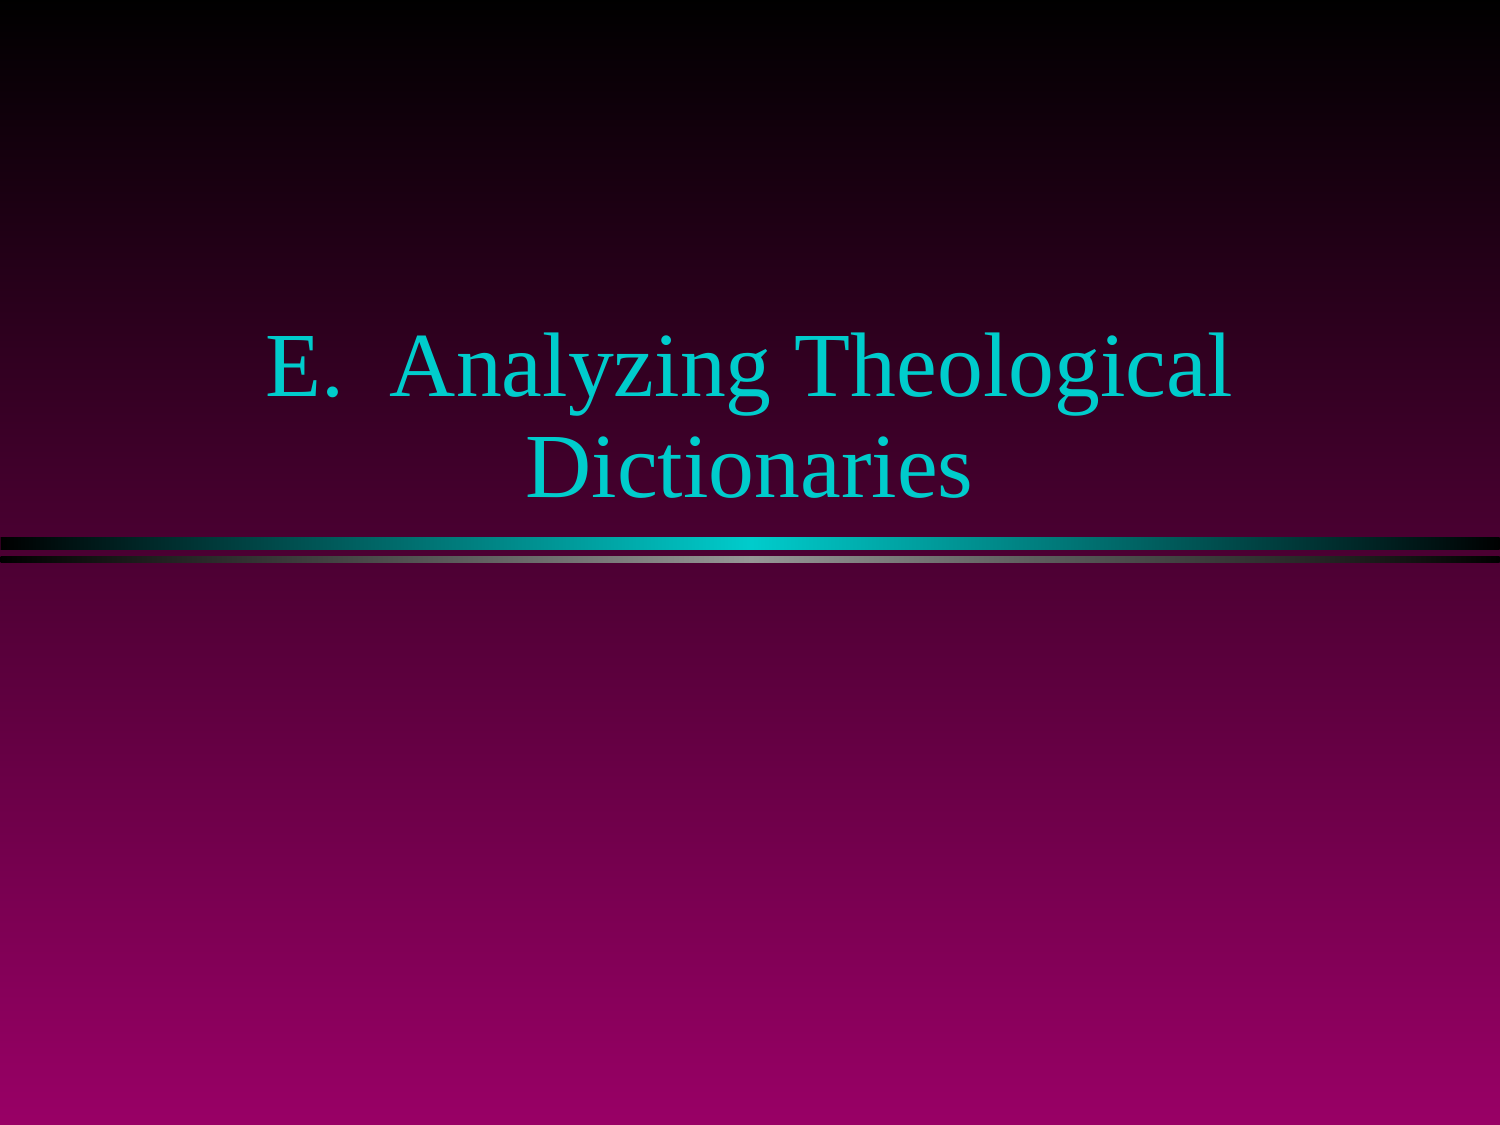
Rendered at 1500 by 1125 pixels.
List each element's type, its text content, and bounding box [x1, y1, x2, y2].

title E. Analyzing Theological Dictionaries [112, 305, 1388, 525]
